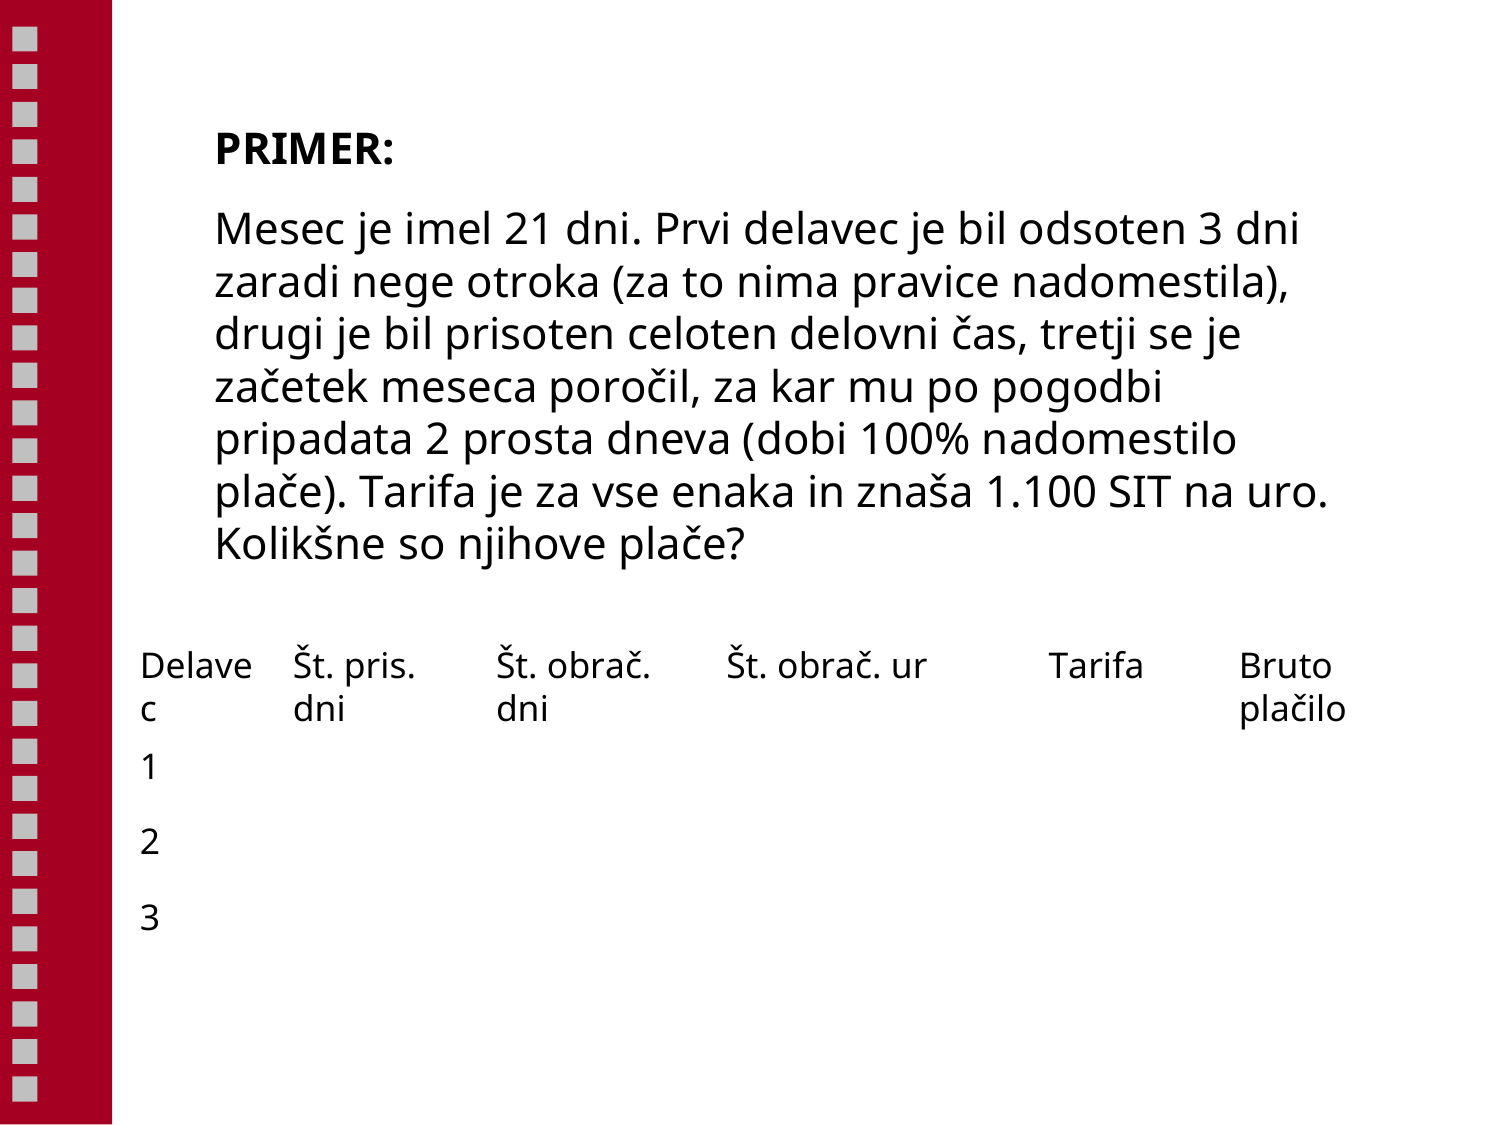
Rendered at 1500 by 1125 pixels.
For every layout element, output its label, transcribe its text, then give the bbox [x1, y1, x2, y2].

table_cell [711, 736, 1034, 812]
table_header Delavec [125, 636, 278, 736]
table_cell [278, 887, 481, 962]
table_cell [278, 812, 481, 887]
table_cell [1224, 736, 1464, 812]
table_header Št. obrač. dni [481, 636, 711, 736]
table_cell [278, 736, 481, 812]
table_cell [711, 887, 1034, 962]
table_cell 2 [125, 812, 278, 887]
table_cell [711, 812, 1034, 887]
table_header Tarifa [1034, 636, 1224, 736]
table_cell [481, 887, 711, 962]
table_header Bruto plačilo [1224, 636, 1464, 736]
table_cell 1 [125, 736, 278, 812]
table_header Št. pris. dni [278, 636, 481, 736]
table_cell [1034, 812, 1224, 887]
table_cell [481, 736, 711, 812]
table_cell [1034, 736, 1224, 812]
table_cell 3 [125, 887, 278, 962]
table_cell [1224, 887, 1464, 962]
table_cell [1034, 887, 1224, 962]
table_cell [1224, 812, 1464, 887]
table_header Št. obrač. ur [711, 636, 1034, 736]
text_box PRIMER: Mesec je imel 21 dni. Prvi delavec je bil odsoten 3 dni zaradi nege otroka (za to nima pravice nadomestila), drugi je bil prisoten celoten delovni čas, tretji se je začetek meseca poročil, za kar mu po pogodbi pripadata 2 prosta dneva (dobi 100% nadomestilo plače). Tarifa je za vse enaka in znaša 1.100 SIT na uro. Kolikšne so njihove plače? [199, 113, 1350, 577]
table_cell [481, 812, 711, 887]
